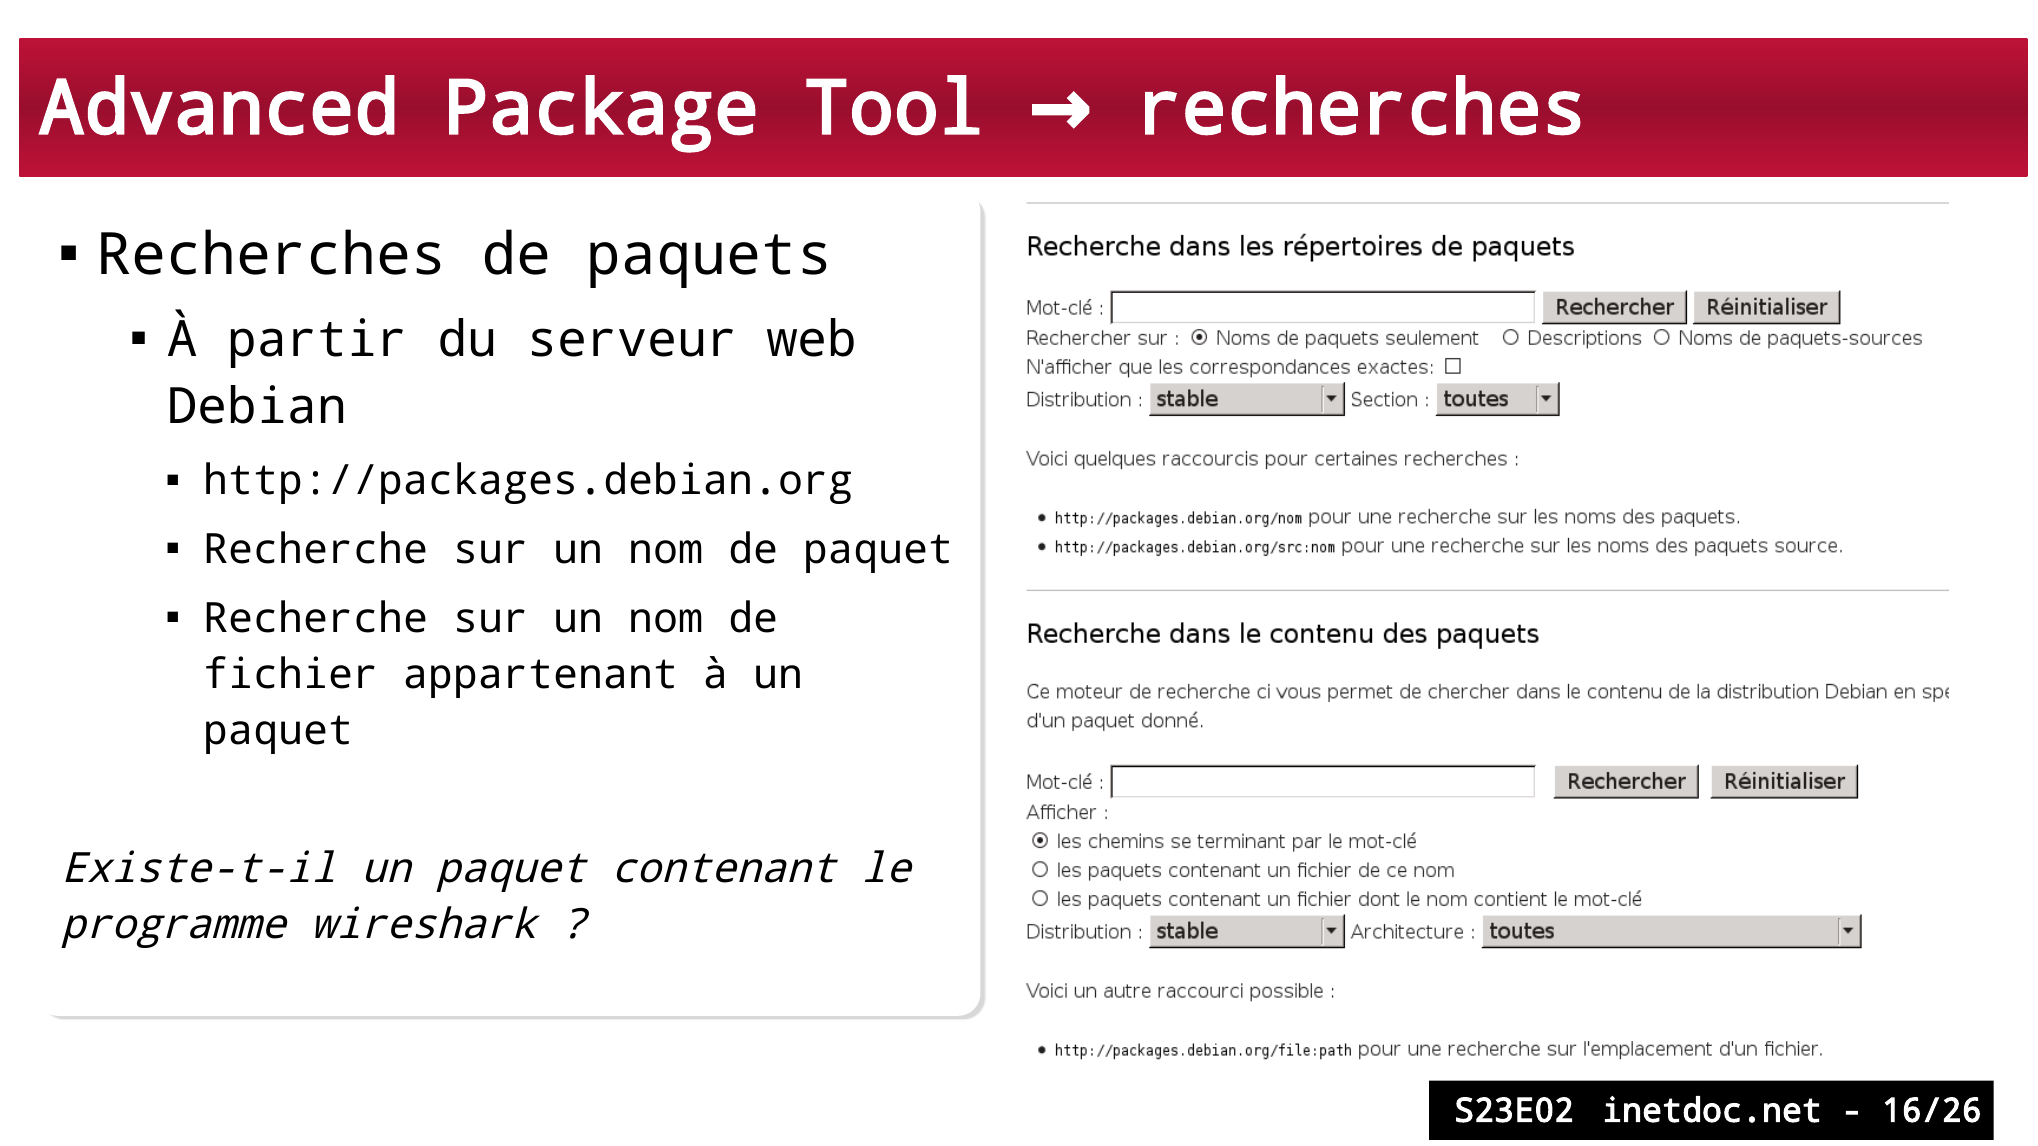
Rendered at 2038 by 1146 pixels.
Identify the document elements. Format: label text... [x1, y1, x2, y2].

text_box S23E02 inetdoc.net - <numéro>/26 [1429, 1080, 1994, 1140]
text_box Advanced Package Tool → recherches [19, 38, 2028, 177]
picture [1003, 188, 1949, 1075]
text_box Recherches de paquets À partir du serveur web Debian http://packages.debian.org Recherche sur un nom de paquet Recherche sur un nom de fichier appartenant à un paquet Existe-t-il un paquet contenant le programme wireshark ? [35, 188, 981, 1016]
